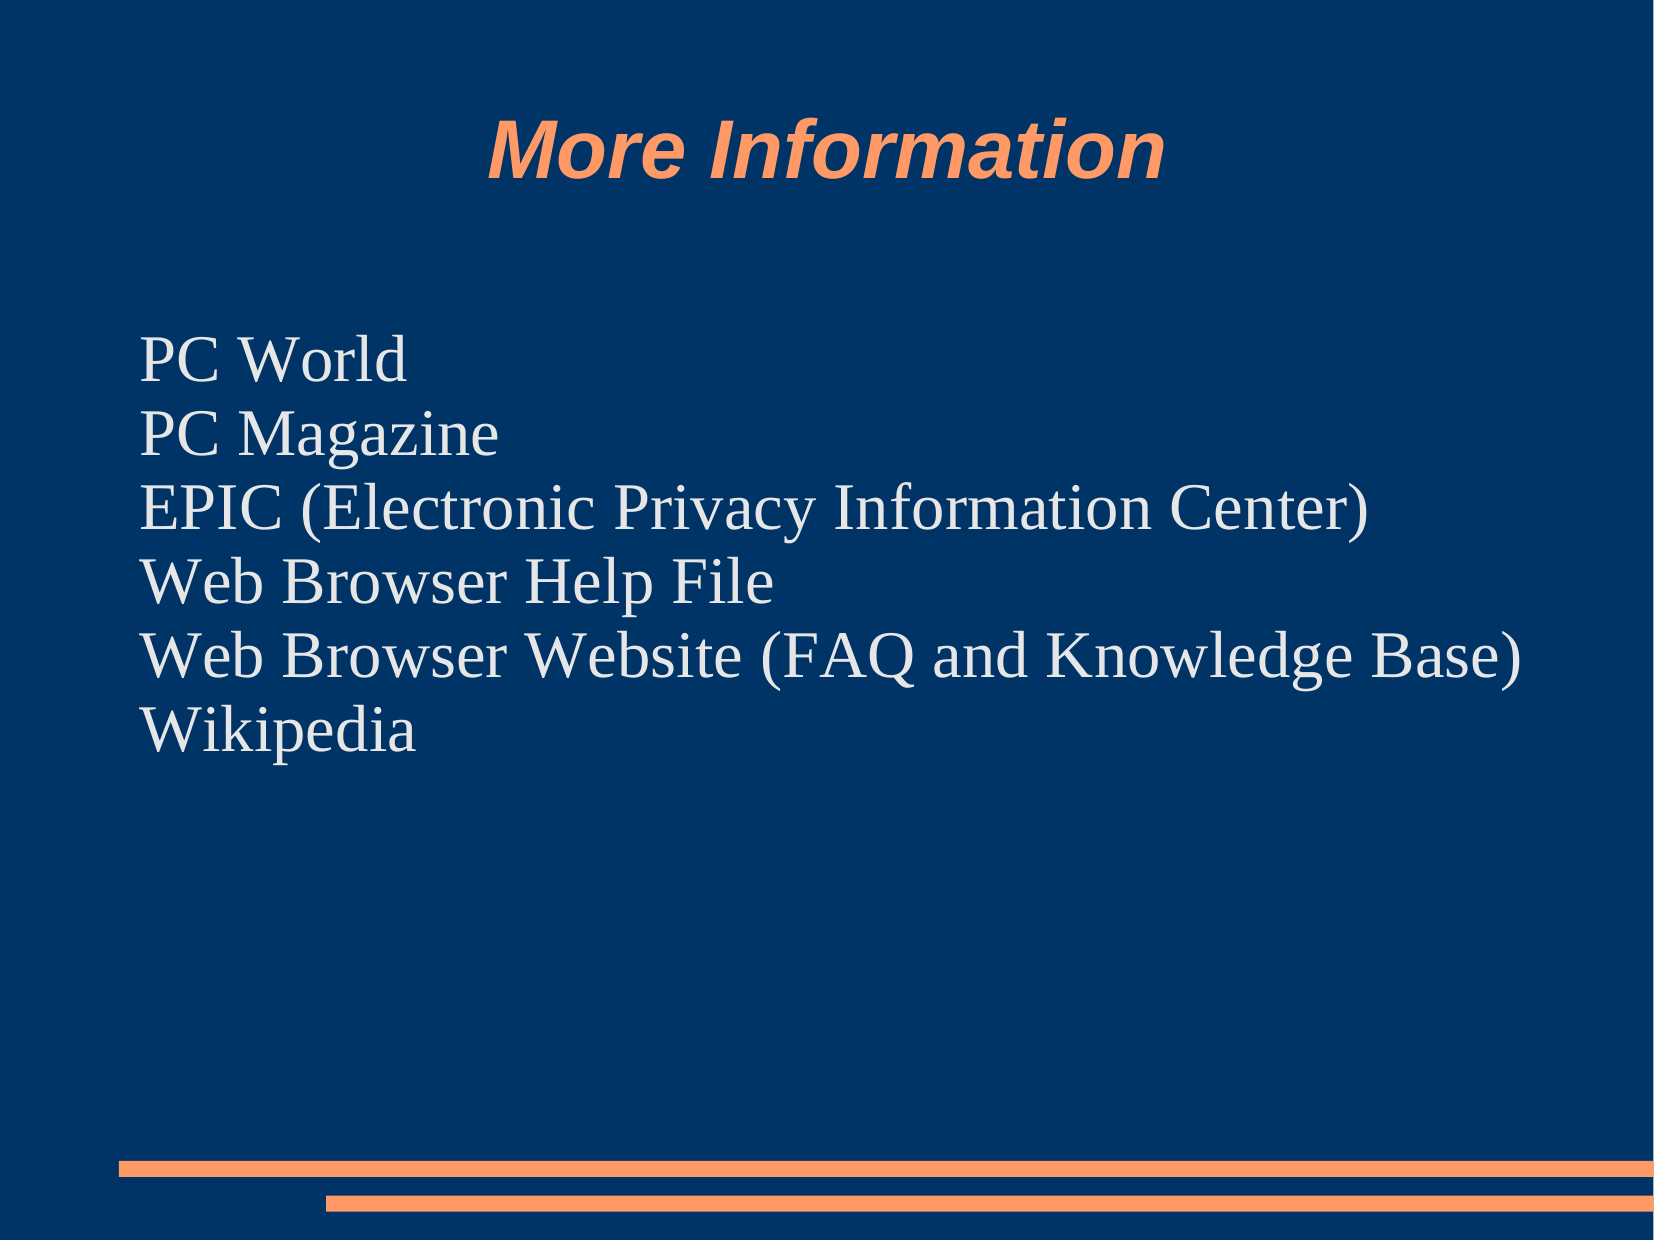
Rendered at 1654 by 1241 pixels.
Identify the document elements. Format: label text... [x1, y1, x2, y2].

list PC World PC Magazine EPIC (Electronic Privacy Information Center) Web Browser Help File Web Browser Website (FAQ and Knowledge Base) Wikipedia [121, 322, 1561, 1133]
title More Information [121, 46, 1534, 254]
